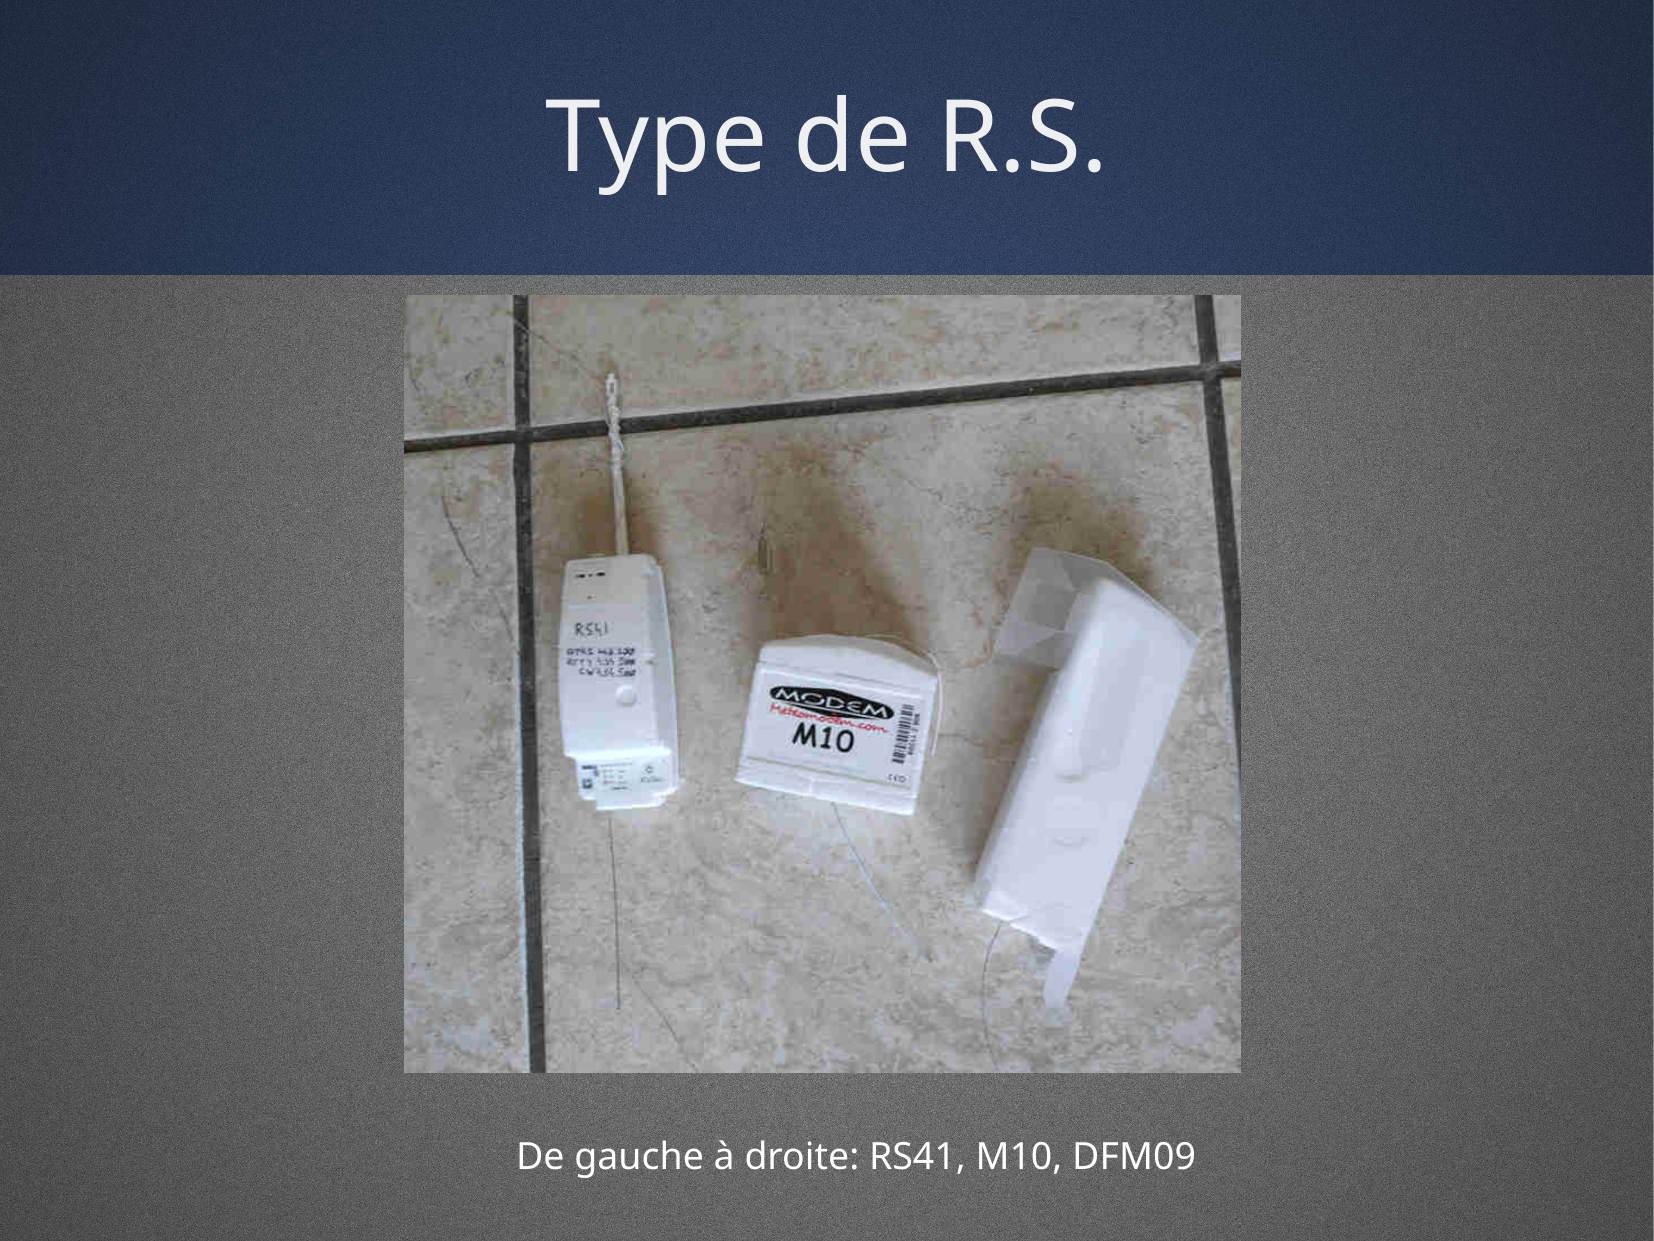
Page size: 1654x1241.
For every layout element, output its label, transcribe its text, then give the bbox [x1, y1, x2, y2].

title Type de R.S. [88, 29, 1565, 237]
picture [0, 0, 1654, 1241]
text_box De gauche à droite: RS41, M10, DFM09 [324, 1122, 1388, 1181]
